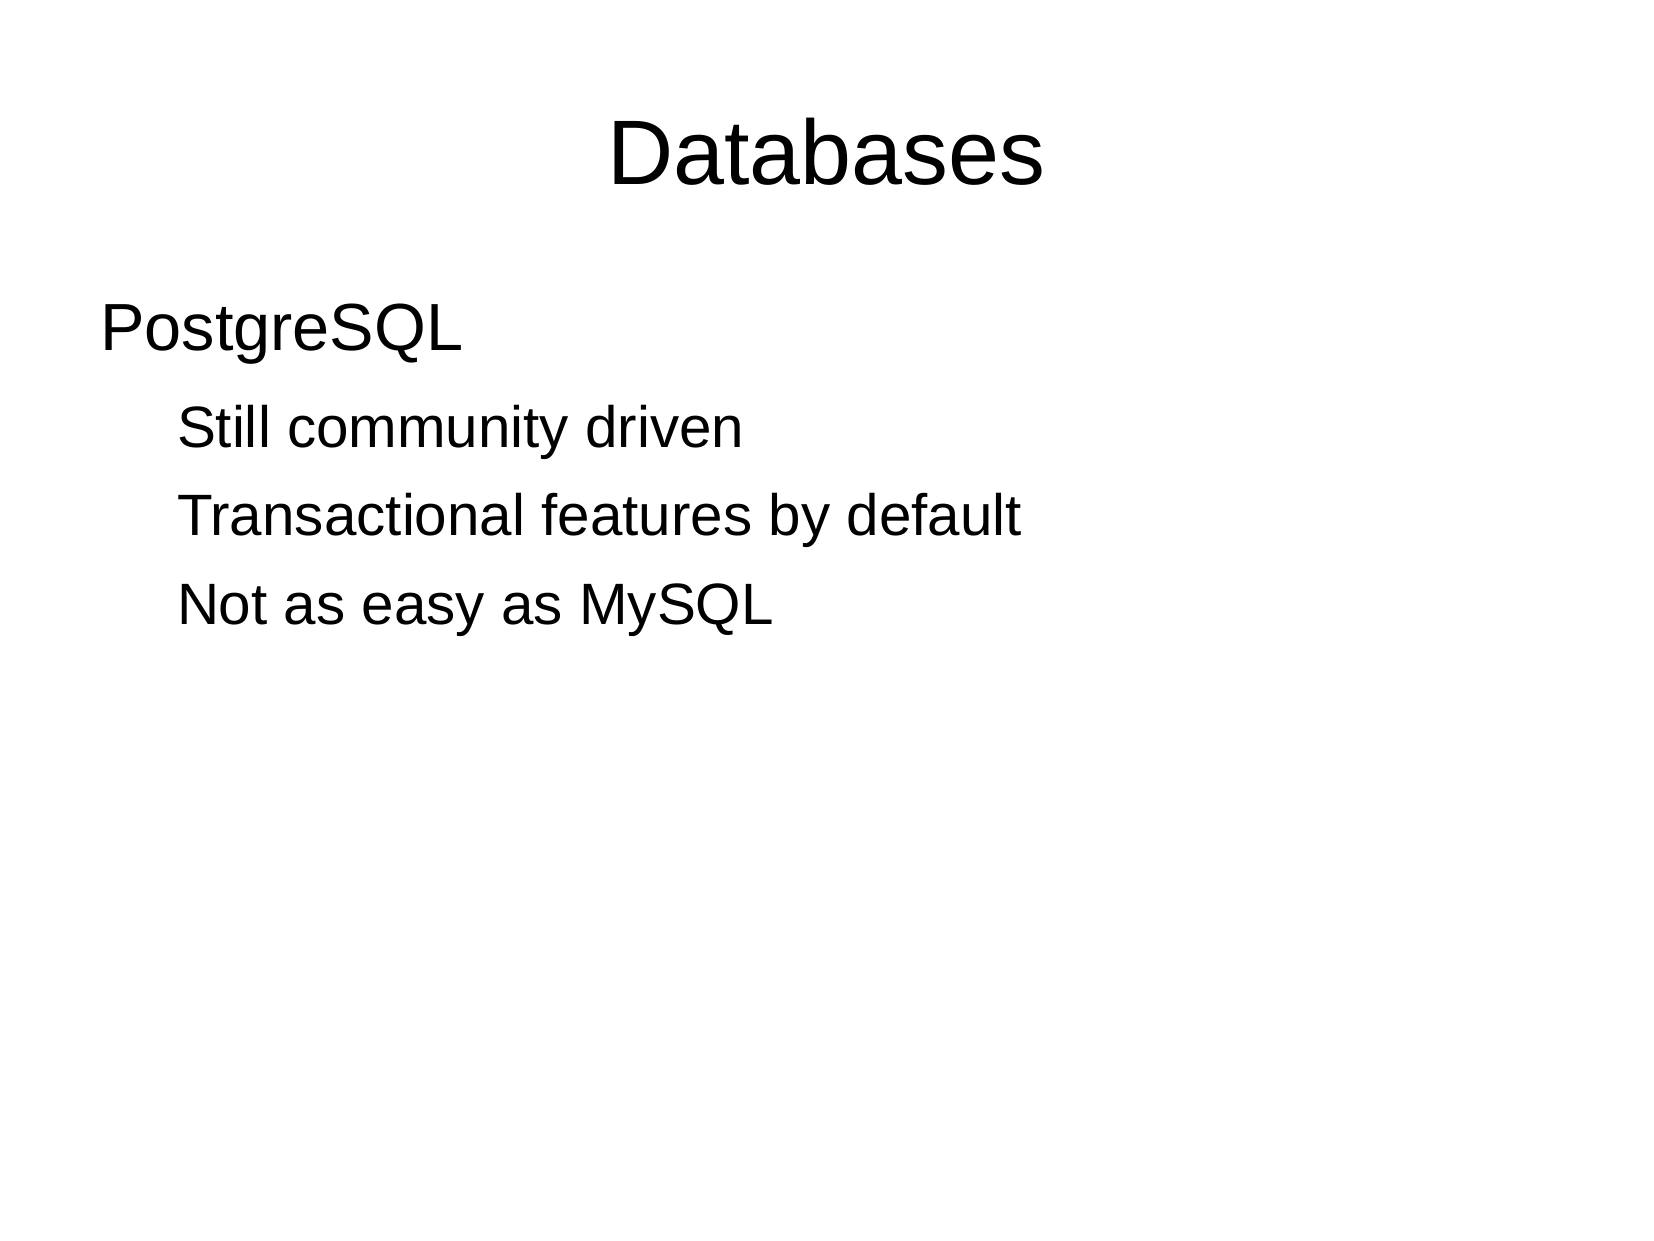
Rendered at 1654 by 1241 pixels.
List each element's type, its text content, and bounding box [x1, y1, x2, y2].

list PostgreSQL Still community driven Transactional features by default Not as easy as MySQL [82, 290, 1571, 1094]
title Databases [82, 56, 1571, 250]
